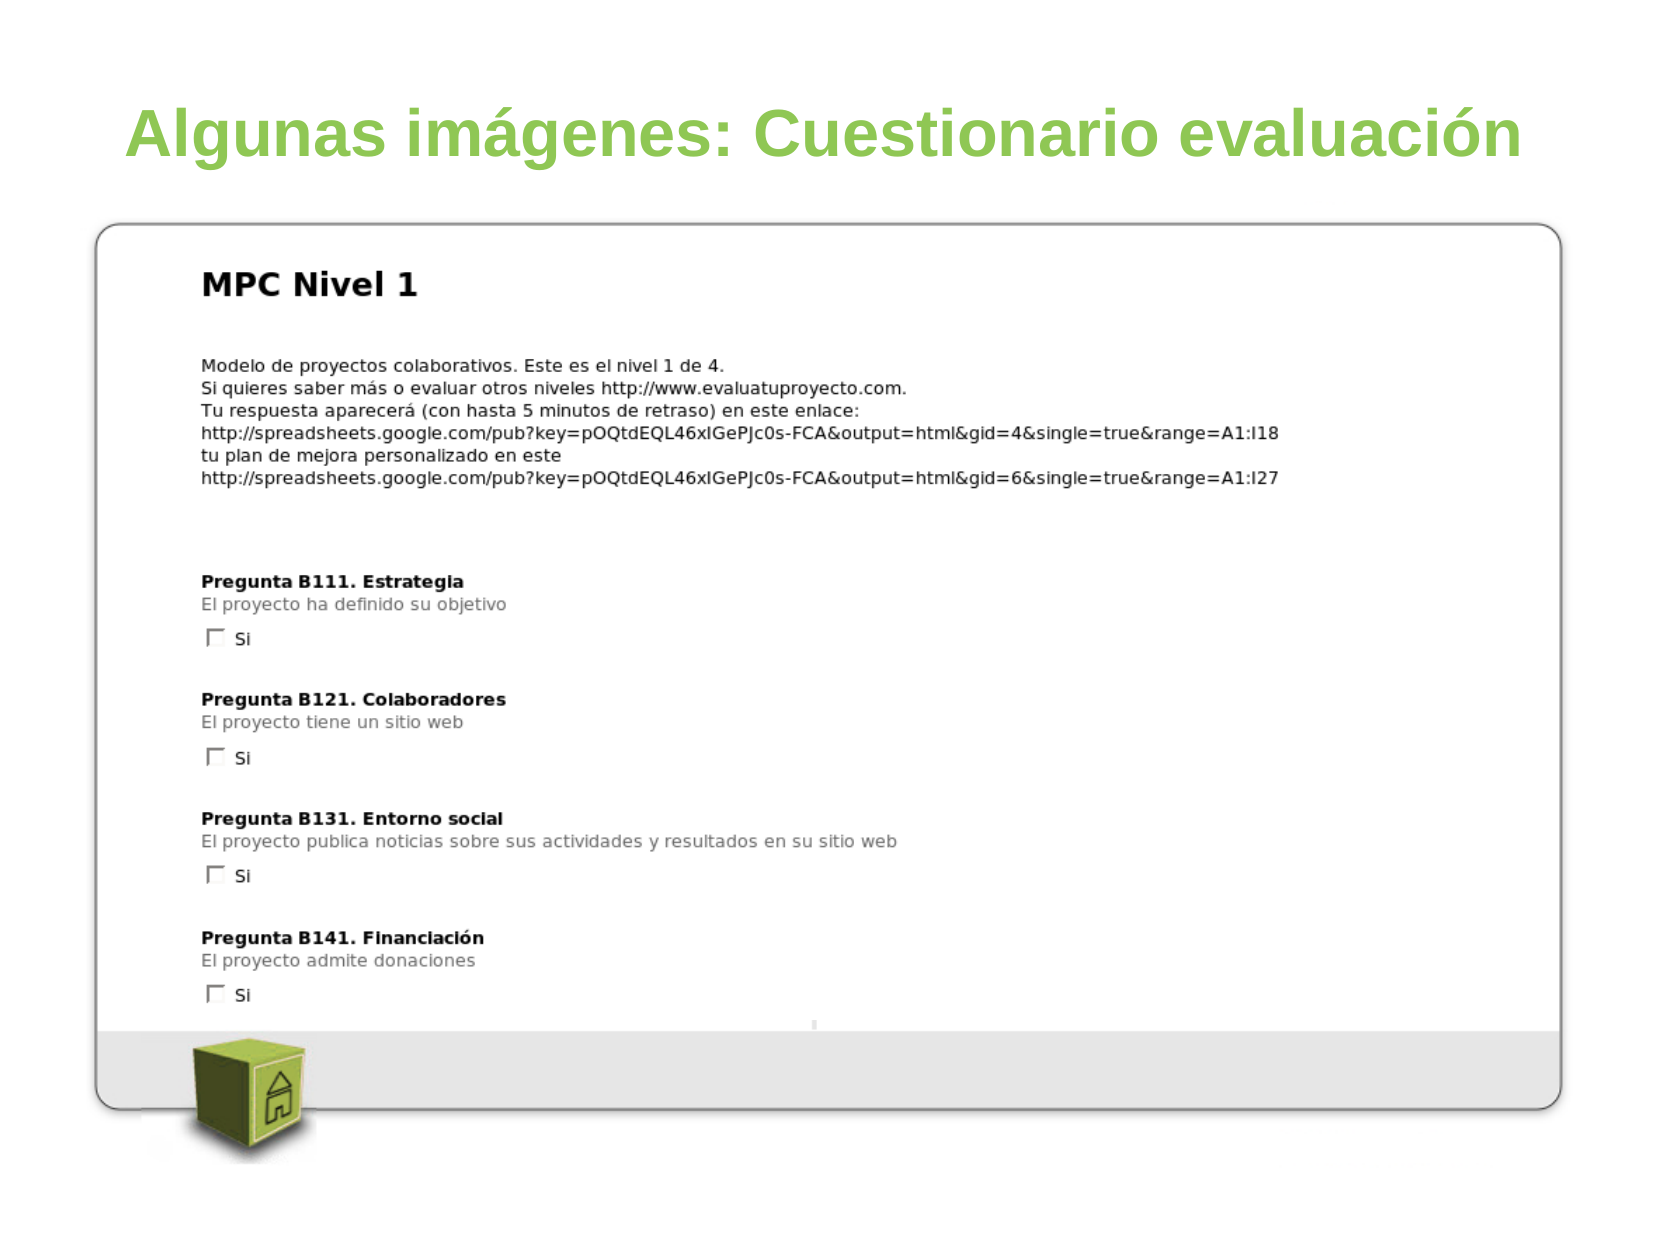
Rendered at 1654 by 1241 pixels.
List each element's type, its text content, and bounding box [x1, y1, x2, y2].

picture [29, 29, 1630, 1230]
text_box Algunas imágenes: Cuestionario evaluación [118, 78, 1565, 178]
